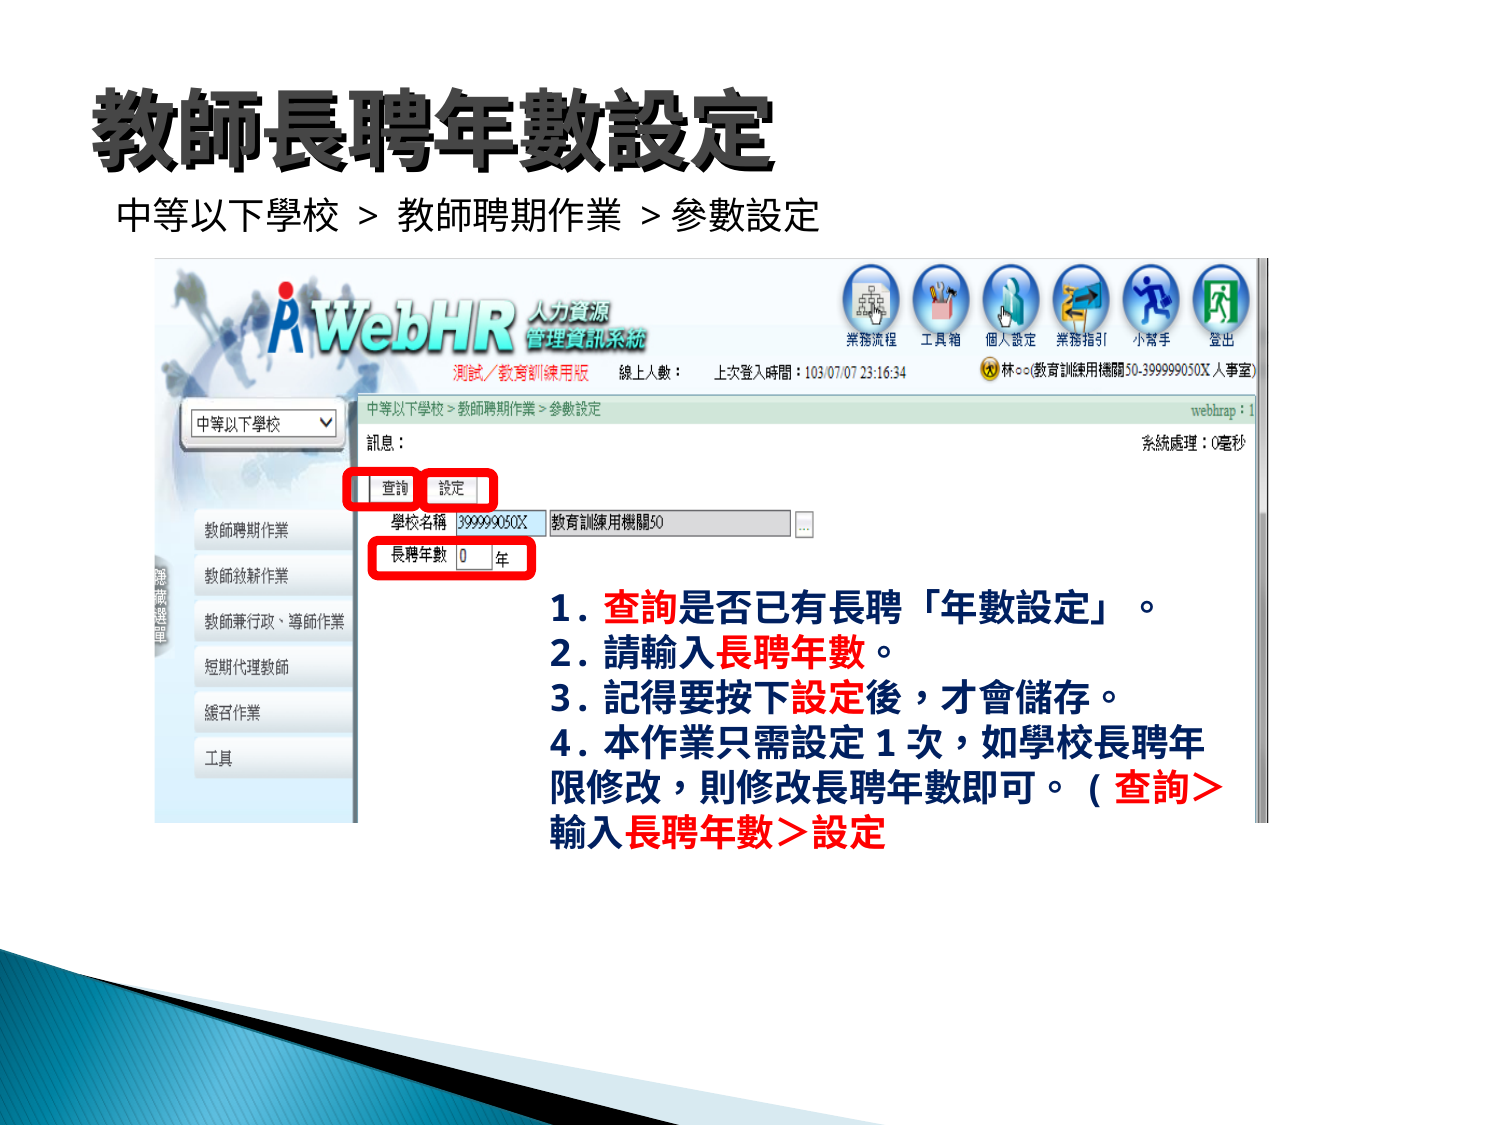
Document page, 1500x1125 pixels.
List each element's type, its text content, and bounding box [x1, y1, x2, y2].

text_box 中等以下學校 > 教師聘期作業 >參數設定 [100, 184, 1072, 246]
text_box 1.查詢是否已有長聘「年數設定」。 2.請輸入長聘年數。 3.記得要按下設定後，才會儲存。 4.本作業只需設定1次，如學校長聘年限修改，則修改長聘年數即可。(查詢＞輸入長聘年數＞設定 [534, 576, 1255, 861]
picture [154, 258, 1269, 823]
title 教師長聘年數設定 [75, 45, 1426, 209]
picture [377, 545, 526, 571]
